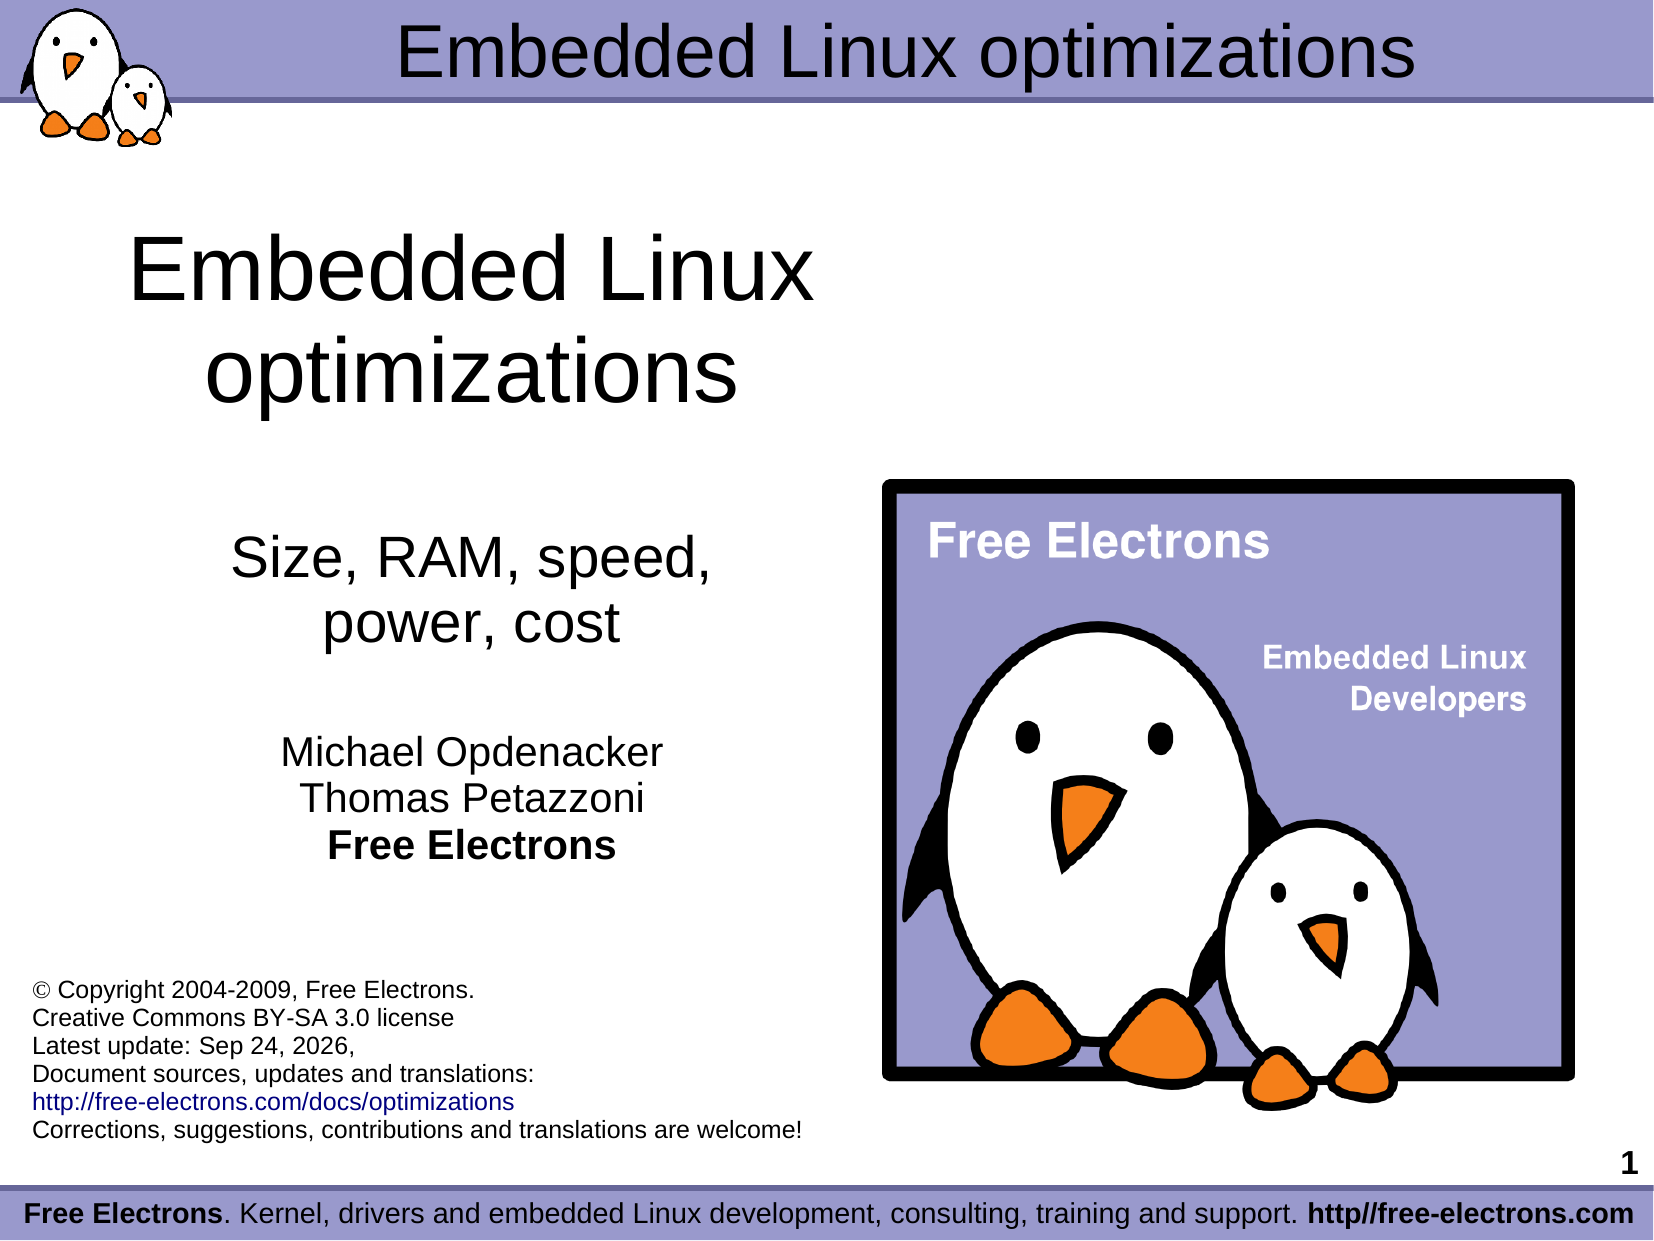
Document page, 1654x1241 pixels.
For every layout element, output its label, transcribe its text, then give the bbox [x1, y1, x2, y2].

subtitle Embedded Linux optimizations Size, RAM, speed, power, cost Michael Opdenacker Thomas Petazzoni Free Electrons [87, 179, 840, 906]
picture [882, 479, 1575, 1111]
picture [20, 8, 172, 147]
title Embedded Linux optimizations [161, 4, 1651, 98]
list © Copyright 2004-2009, Free Electrons. Creative Commons BY-SA 3.0 license Latest update: Dec 12, 2010, Document sources, updates and translations: http://free-electrons.com/docs/optimizations Corrections, suggestions, contributions and translations are welcome! [32, 975, 830, 1163]
